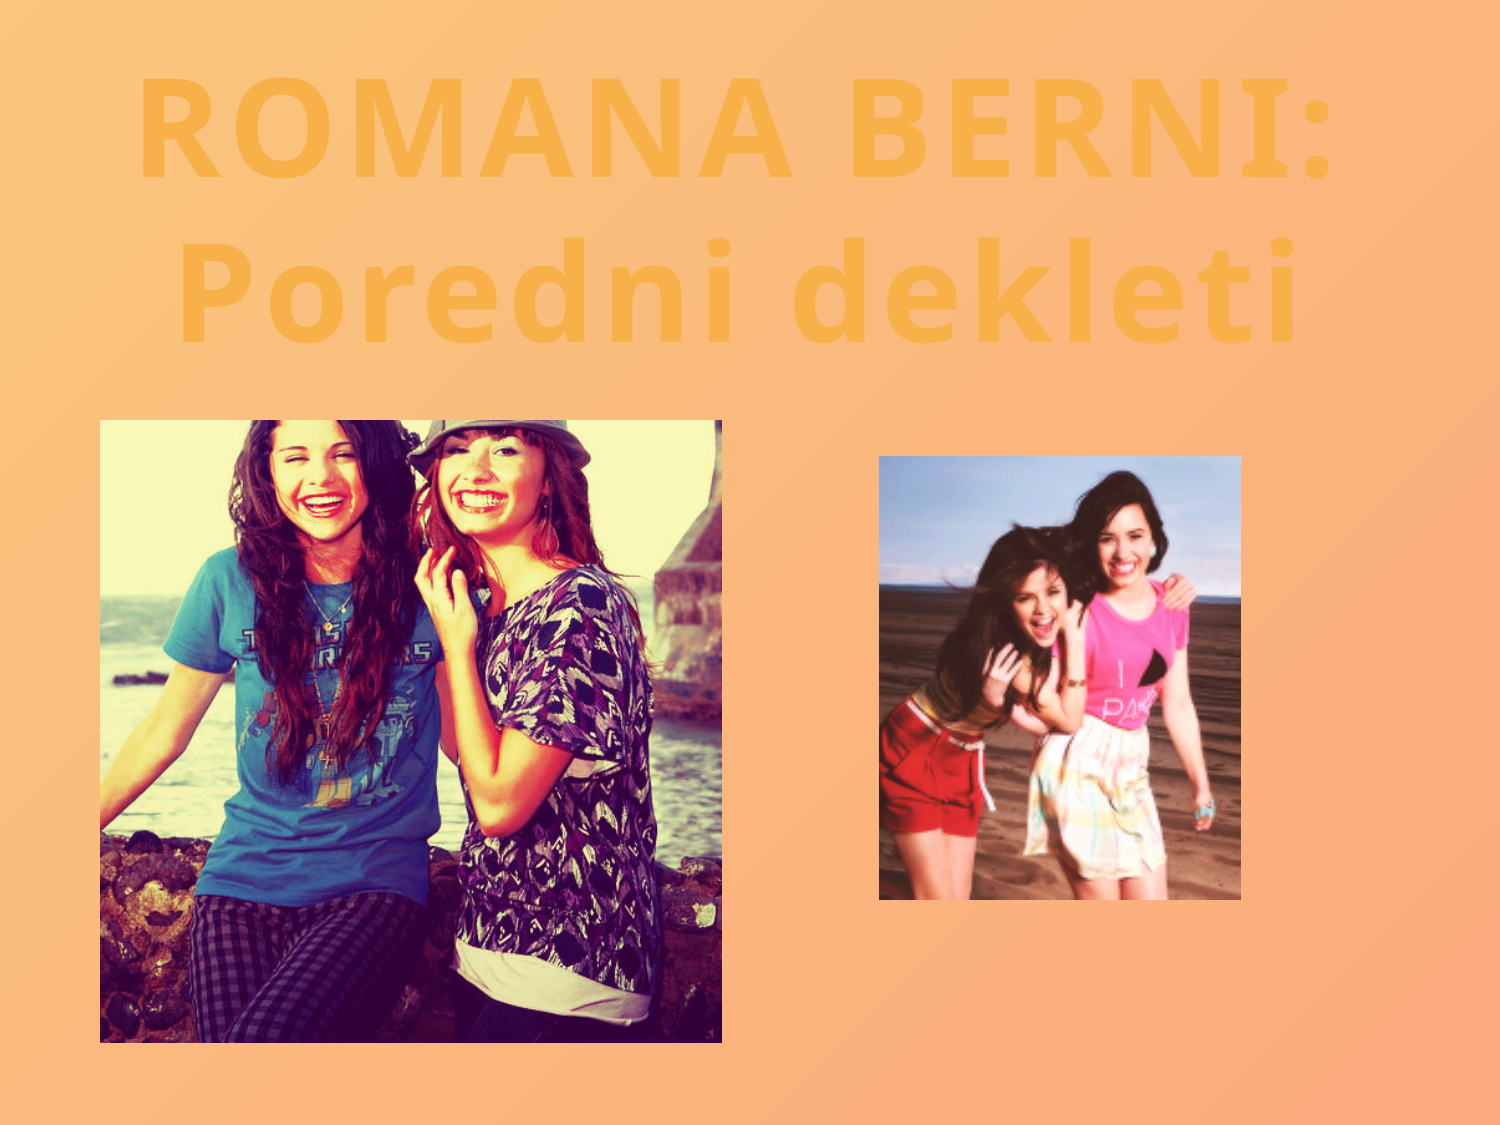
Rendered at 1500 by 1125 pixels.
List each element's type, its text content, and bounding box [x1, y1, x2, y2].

picture [879, 456, 1241, 900]
picture [100, 420, 722, 1043]
title ROMANA BERNI: Poredni dekleti [41, 0, 1436, 410]
